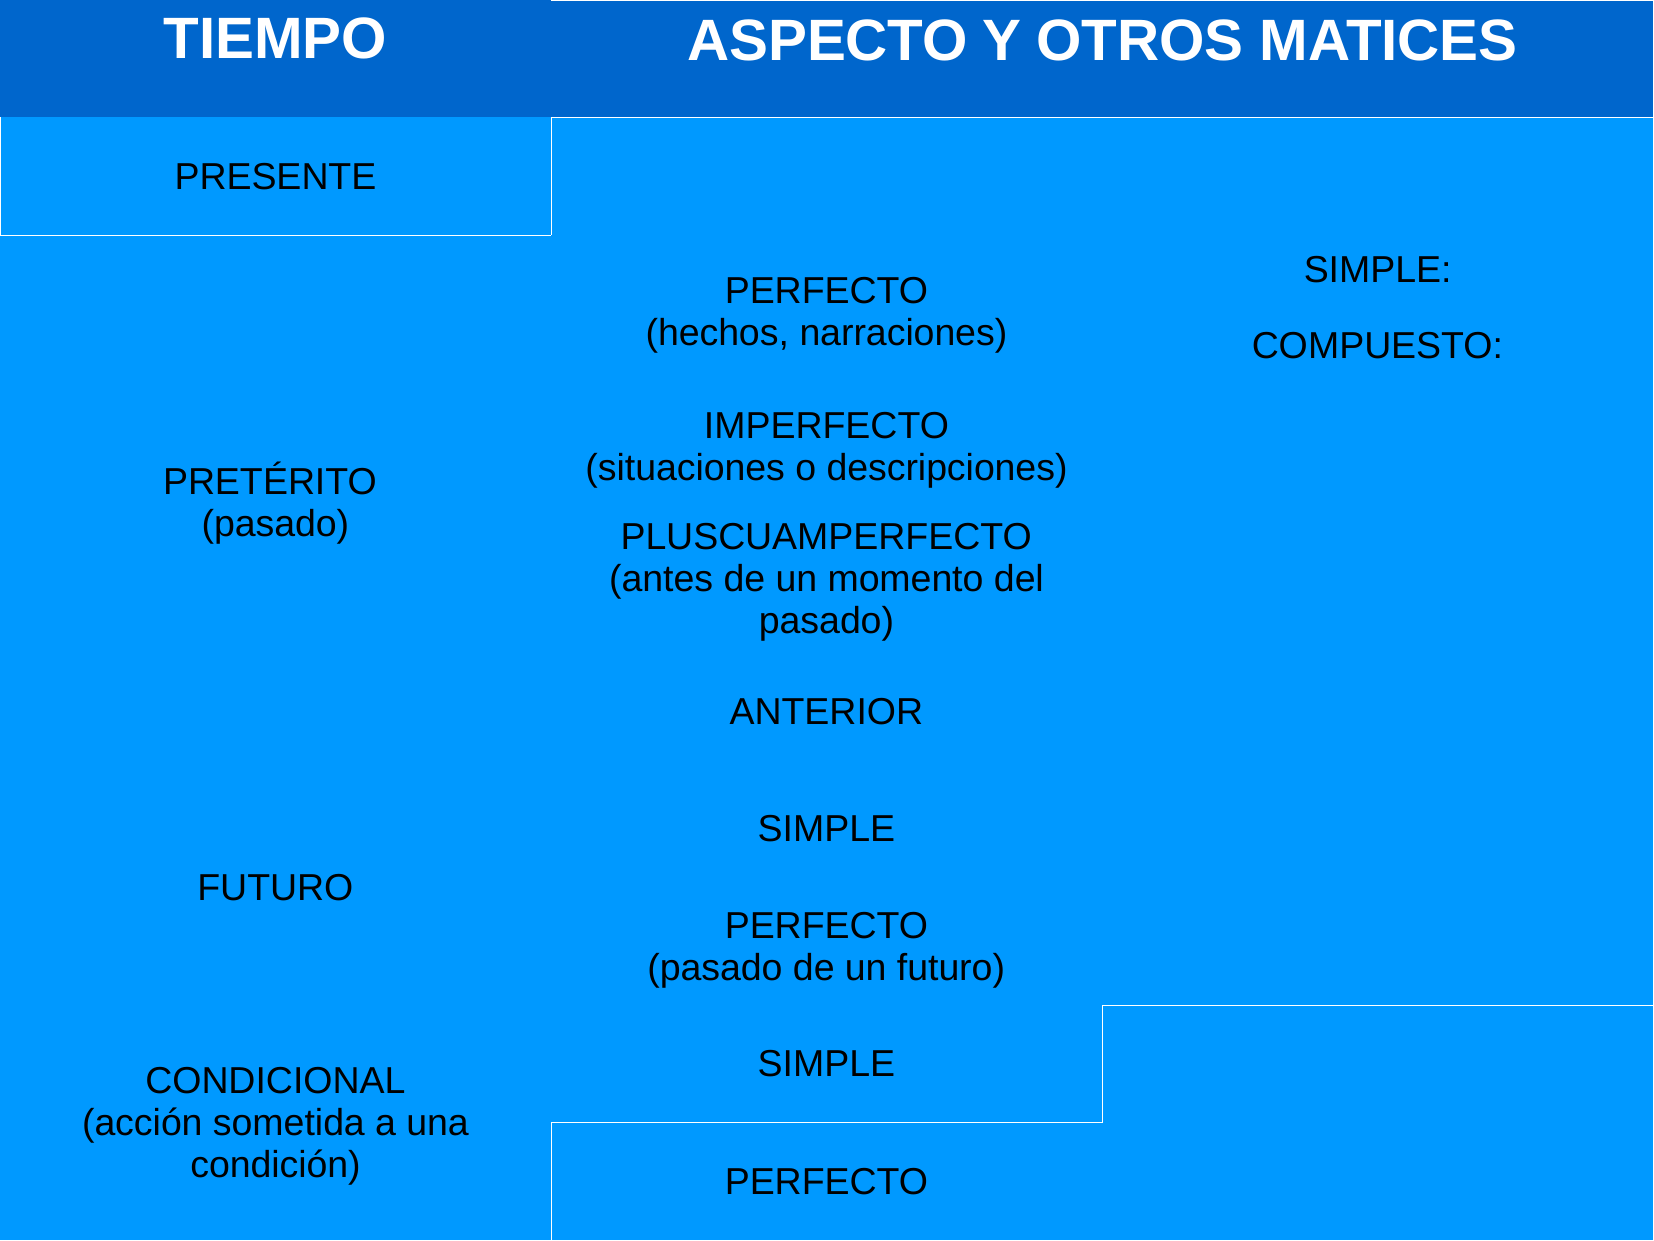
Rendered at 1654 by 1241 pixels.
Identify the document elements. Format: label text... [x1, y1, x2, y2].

table_cell PRESENTE [1, 117, 551, 235]
table_cell [1103, 1006, 1653, 1123]
table_cell PLUSCUAMPERFECTO (antes de un momento del pasado) [551, 505, 1102, 653]
table_cell PRETÉRITO (pasado) [0, 236, 551, 770]
table_cell [1102, 653, 1653, 770]
table_cell CONDICIONAL (acción sometida a una condición) [0, 1005, 551, 1240]
table_header ASPECTO Y OTROS MATICES [551, 1, 1653, 117]
table_cell [1102, 388, 1653, 505]
table_cell [1102, 770, 1653, 888]
table_cell [1102, 505, 1653, 653]
table_cell [1102, 888, 1653, 1005]
table_cell [552, 118, 1653, 235]
table_cell SIMPLE: [1102, 235, 1653, 304]
table_cell PERFECTO (pasado de un futuro) [551, 888, 1102, 1005]
table_cell FUTURO [0, 770, 551, 1005]
table_header TIEMPO [0, 0, 551, 117]
table_cell PERFECTO [552, 1123, 1102, 1240]
table_cell SIMPLE [551, 1005, 1102, 1122]
table_cell [1102, 1123, 1653, 1240]
table_cell ANTERIOR [551, 653, 1102, 770]
table_cell SIMPLE [551, 770, 1102, 888]
table_cell IMPERFECTO (situaciones o descripciones) [551, 388, 1102, 505]
table_cell COMPUESTO: [1102, 304, 1653, 388]
table_cell PERFECTO (hechos, narraciones) [551, 235, 1102, 388]
